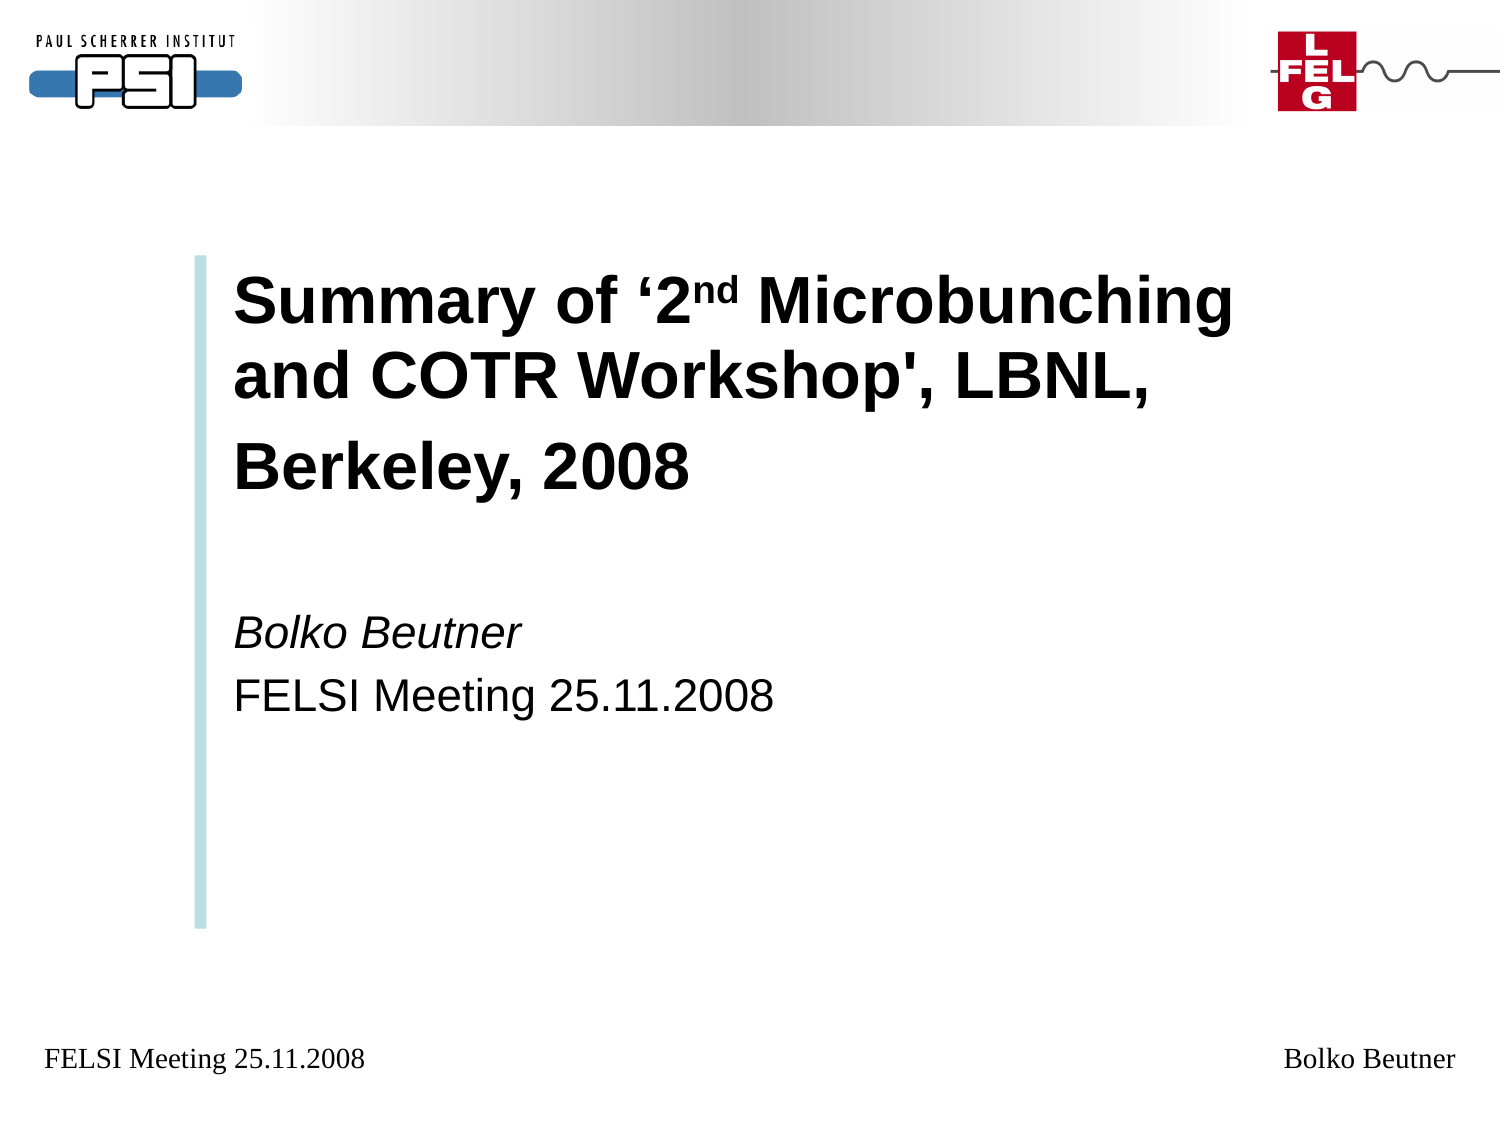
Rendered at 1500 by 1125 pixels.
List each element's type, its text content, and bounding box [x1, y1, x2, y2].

subtitle Summary of ‘2nd Microbunching and COTR Workshop', LBNL, Berkeley, 2008 Bolko Beutner FELSI Meeting 25.11.2008 [218, 255, 1282, 811]
picture [17, 19, 256, 119]
picture [1269, 30, 1500, 113]
